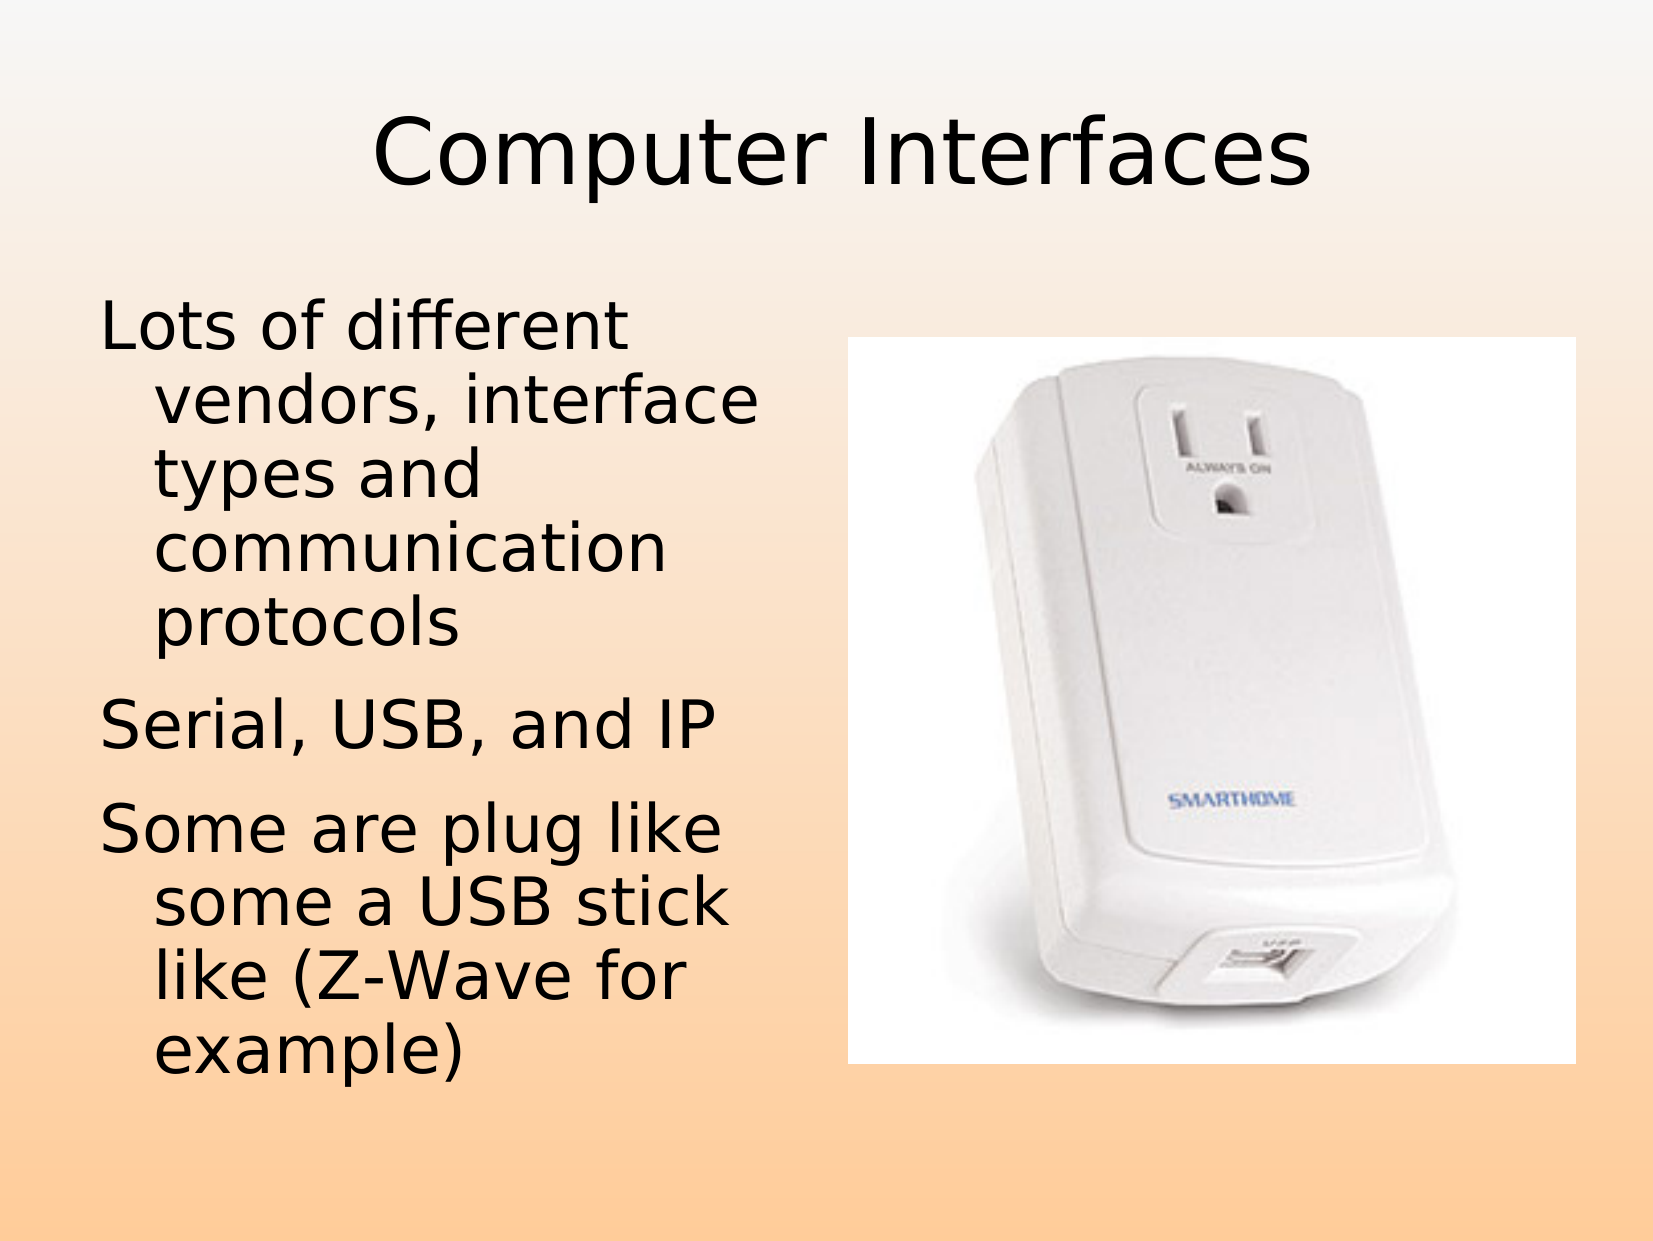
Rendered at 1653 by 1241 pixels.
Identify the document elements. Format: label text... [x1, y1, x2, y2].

list Lots of different vendors, interface types and communication protocols Serial, USB, and IP Some are plug like some a USB stick like (Z-Wave for example) [82, 290, 809, 1095]
title Computer Interfaces [82, 56, 1570, 250]
picture [848, 337, 1576, 1064]
